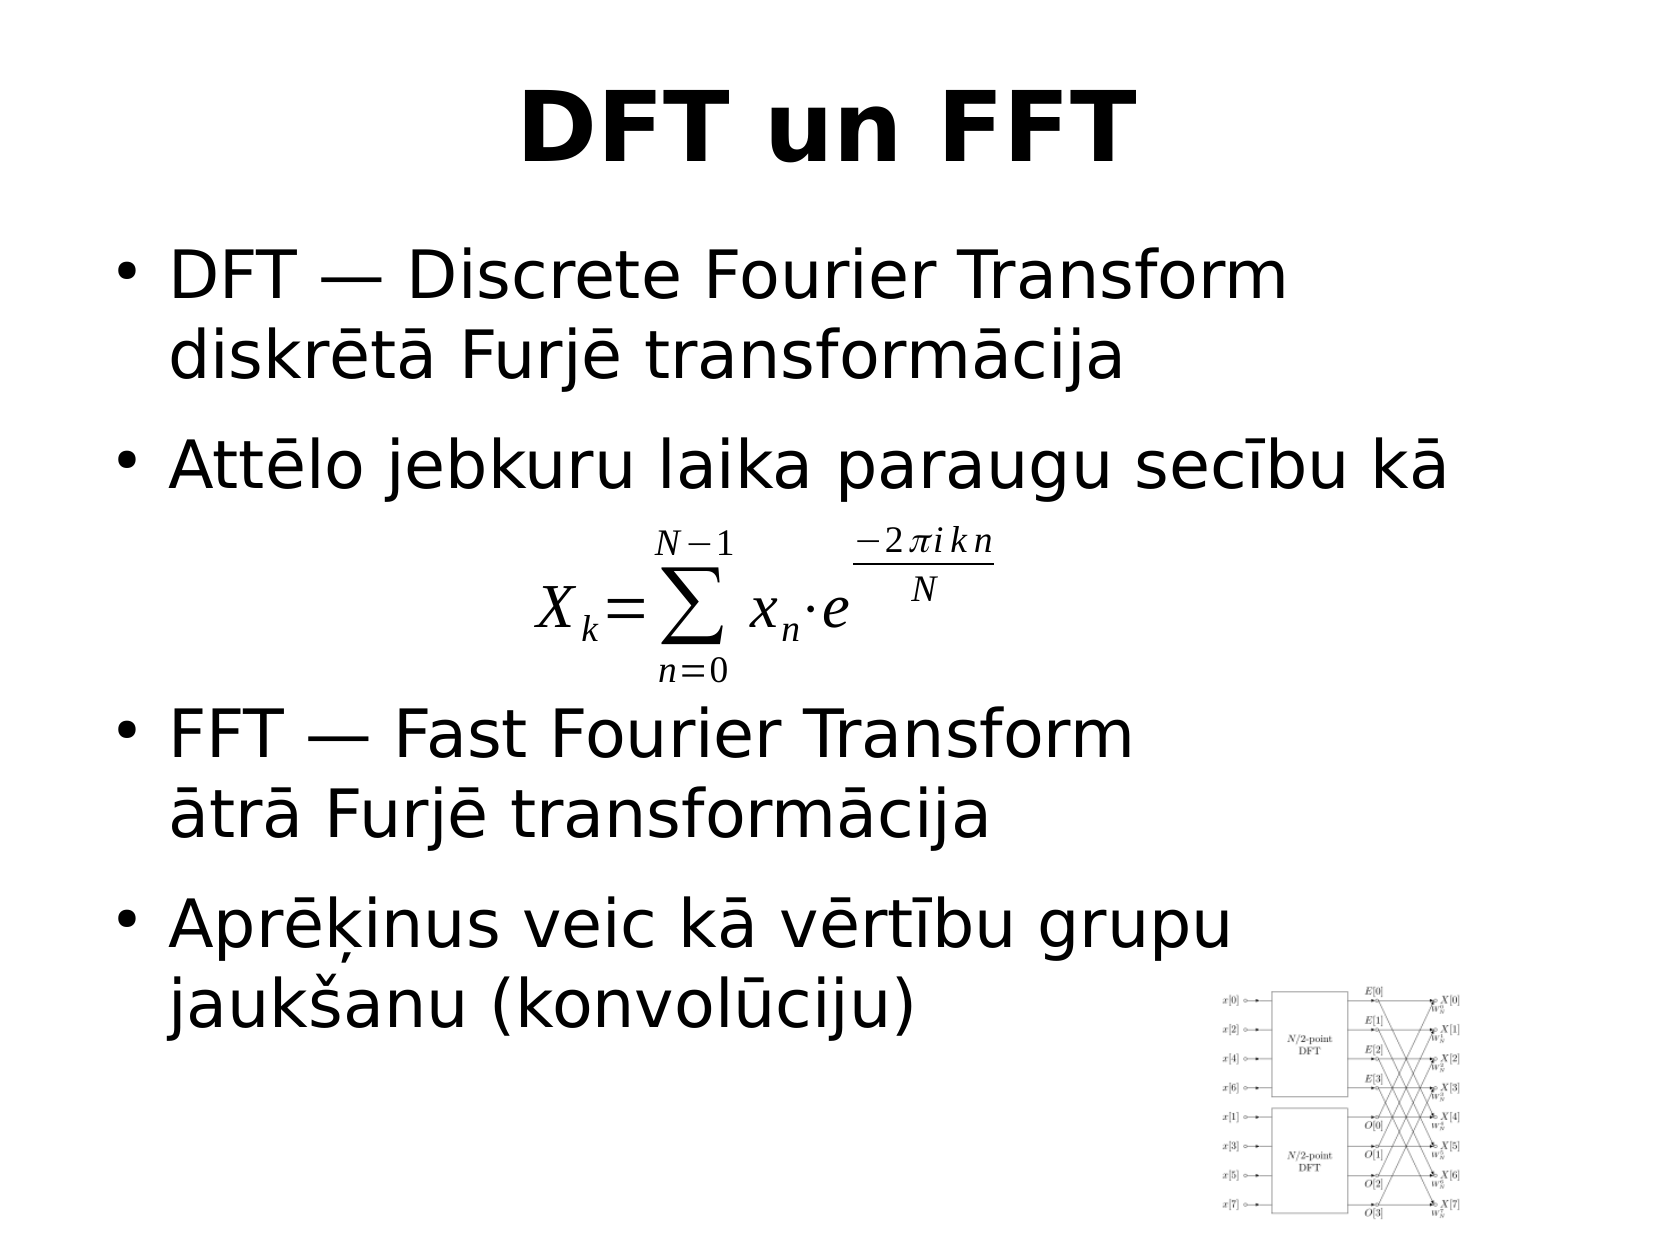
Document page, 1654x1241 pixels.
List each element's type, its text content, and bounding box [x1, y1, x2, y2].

picture [1216, 980, 1465, 1227]
chart [531, 519, 996, 691]
title DFT un FFT [82, 49, 1571, 196]
list DFT — Discrete Fourier Transform diskrētā Furjē transformācija Attēlo jebkuru laika paraugu secību kā FFT — Fast Fourier Transform ātrā Furjē transformācija Aprēķinus veic kā vērtību grupu jaukšanu (konvolūciju) [82, 225, 1538, 1052]
